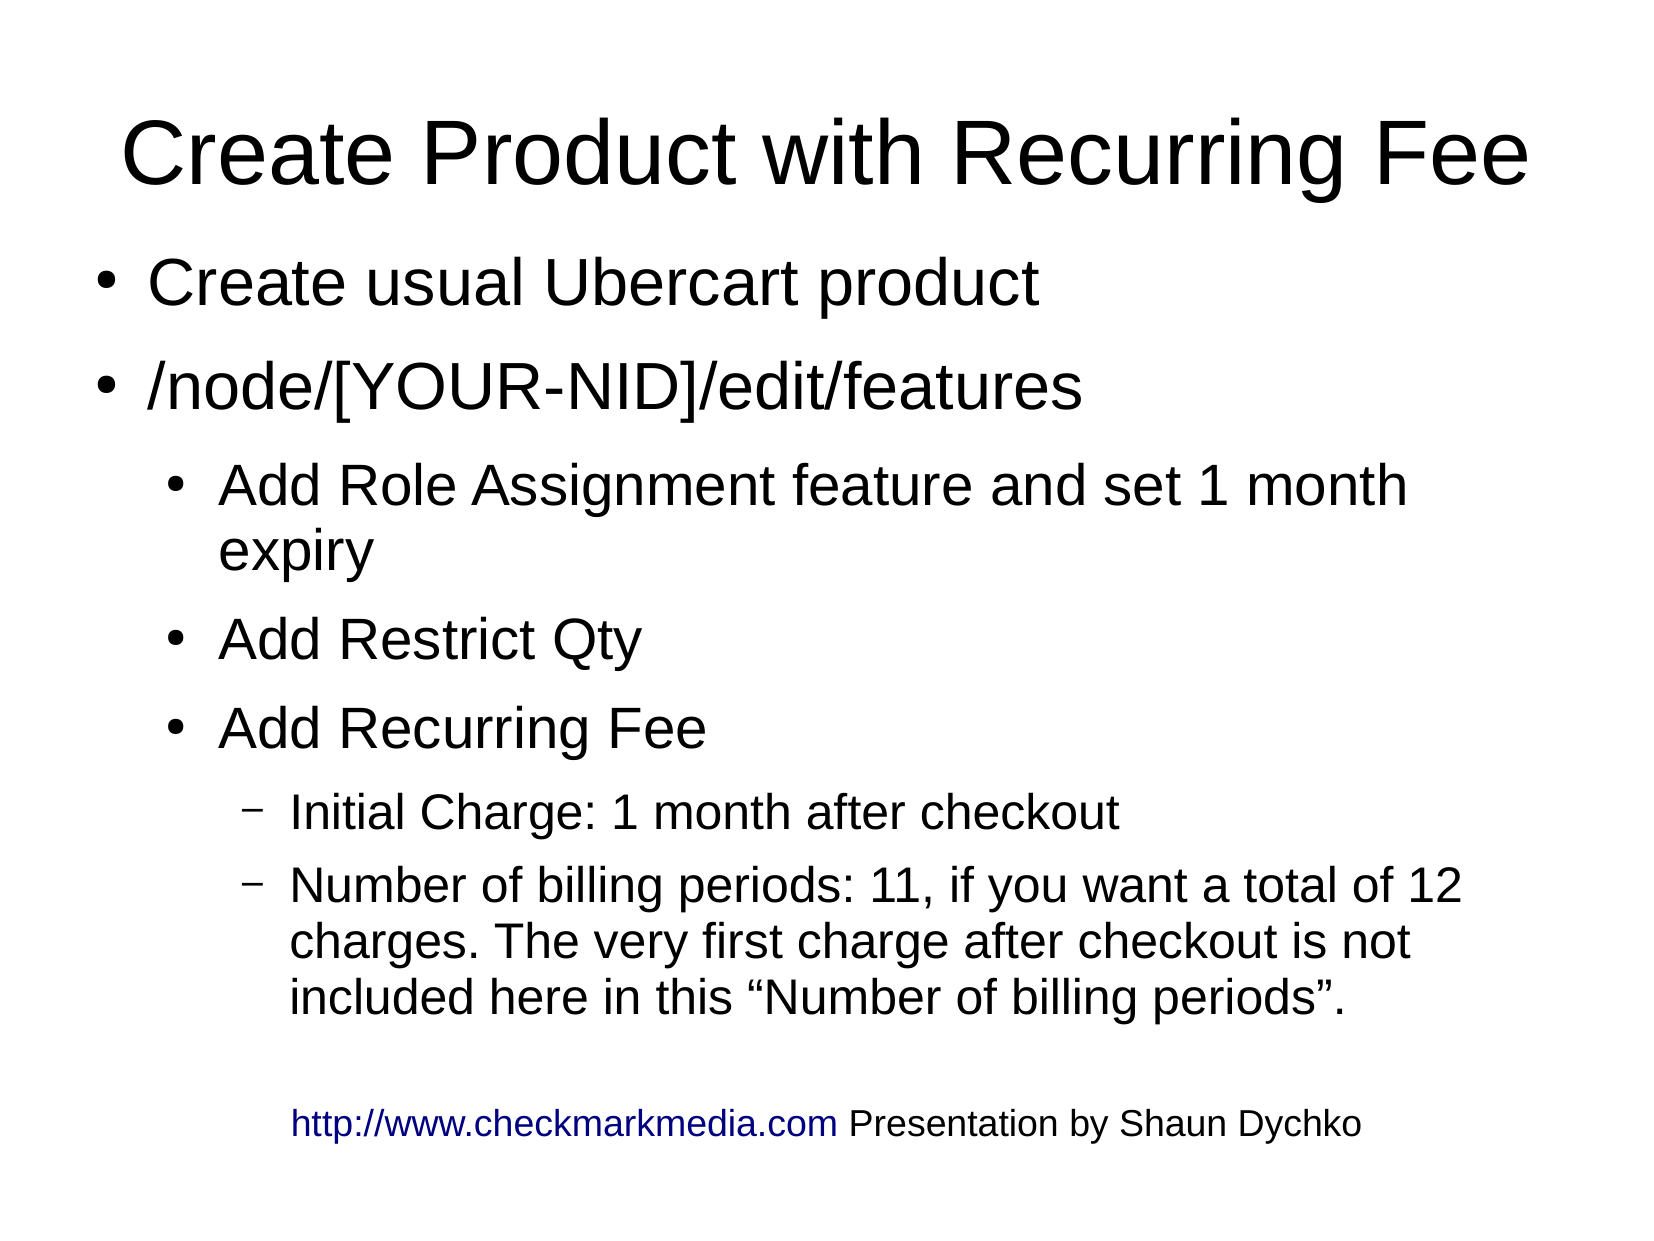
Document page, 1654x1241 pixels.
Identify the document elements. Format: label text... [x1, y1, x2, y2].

list Create usual Ubercart product /node/[YOUR-NID]/edit/features Add Role Assignment feature and set 1 month expiry Add Restrict Qty Add Recurring Fee Initial Charge: 1 month after checkout Number of billing periods: 11, if you want a total of 12 charges. The very first charge after checkout is not included here in this “Number of billing periods”. [76, 244, 1565, 1063]
text_box http://www.checkmarkmedia.com Presentation by Shaun Dychko [88, 1094, 1565, 1152]
title Create Product with Recurring Fee [82, 49, 1571, 257]
